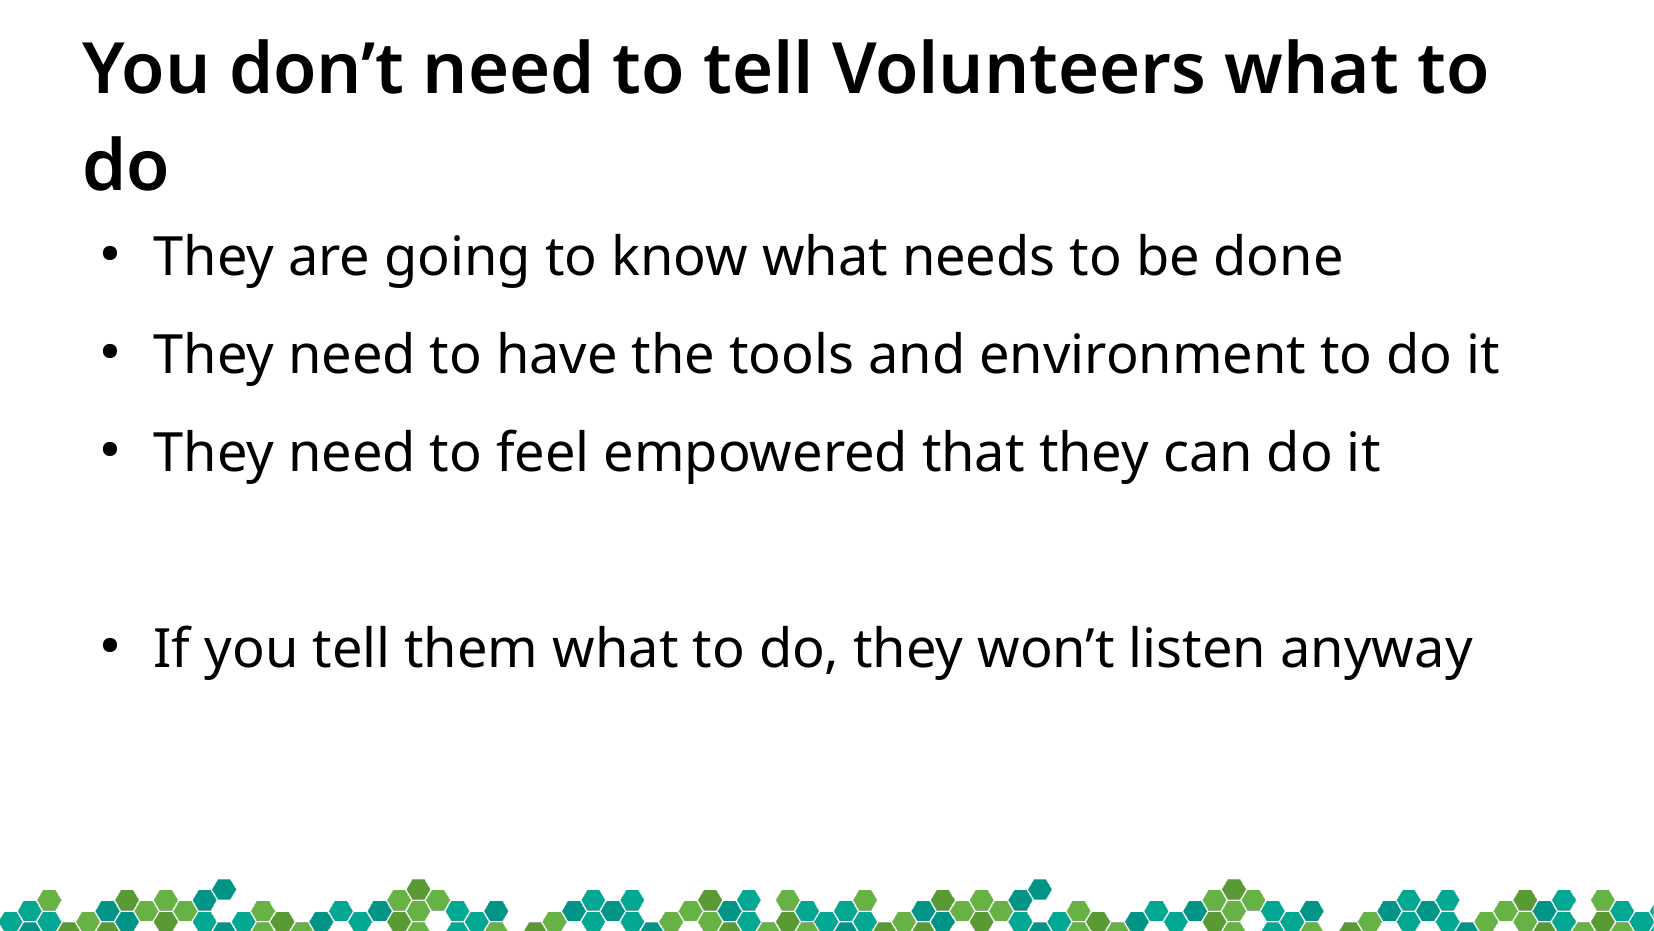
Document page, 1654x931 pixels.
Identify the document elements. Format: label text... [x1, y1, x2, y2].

picture [0, 871, 1654, 931]
list They are going to know what needs to be done They need to have the tools and environment to do it They need to feel empowered that they can do it If you tell them what to do, they won’t listen anyway [82, 217, 1571, 758]
title You don’t need to tell Volunteers what to do [82, 37, 1571, 193]
